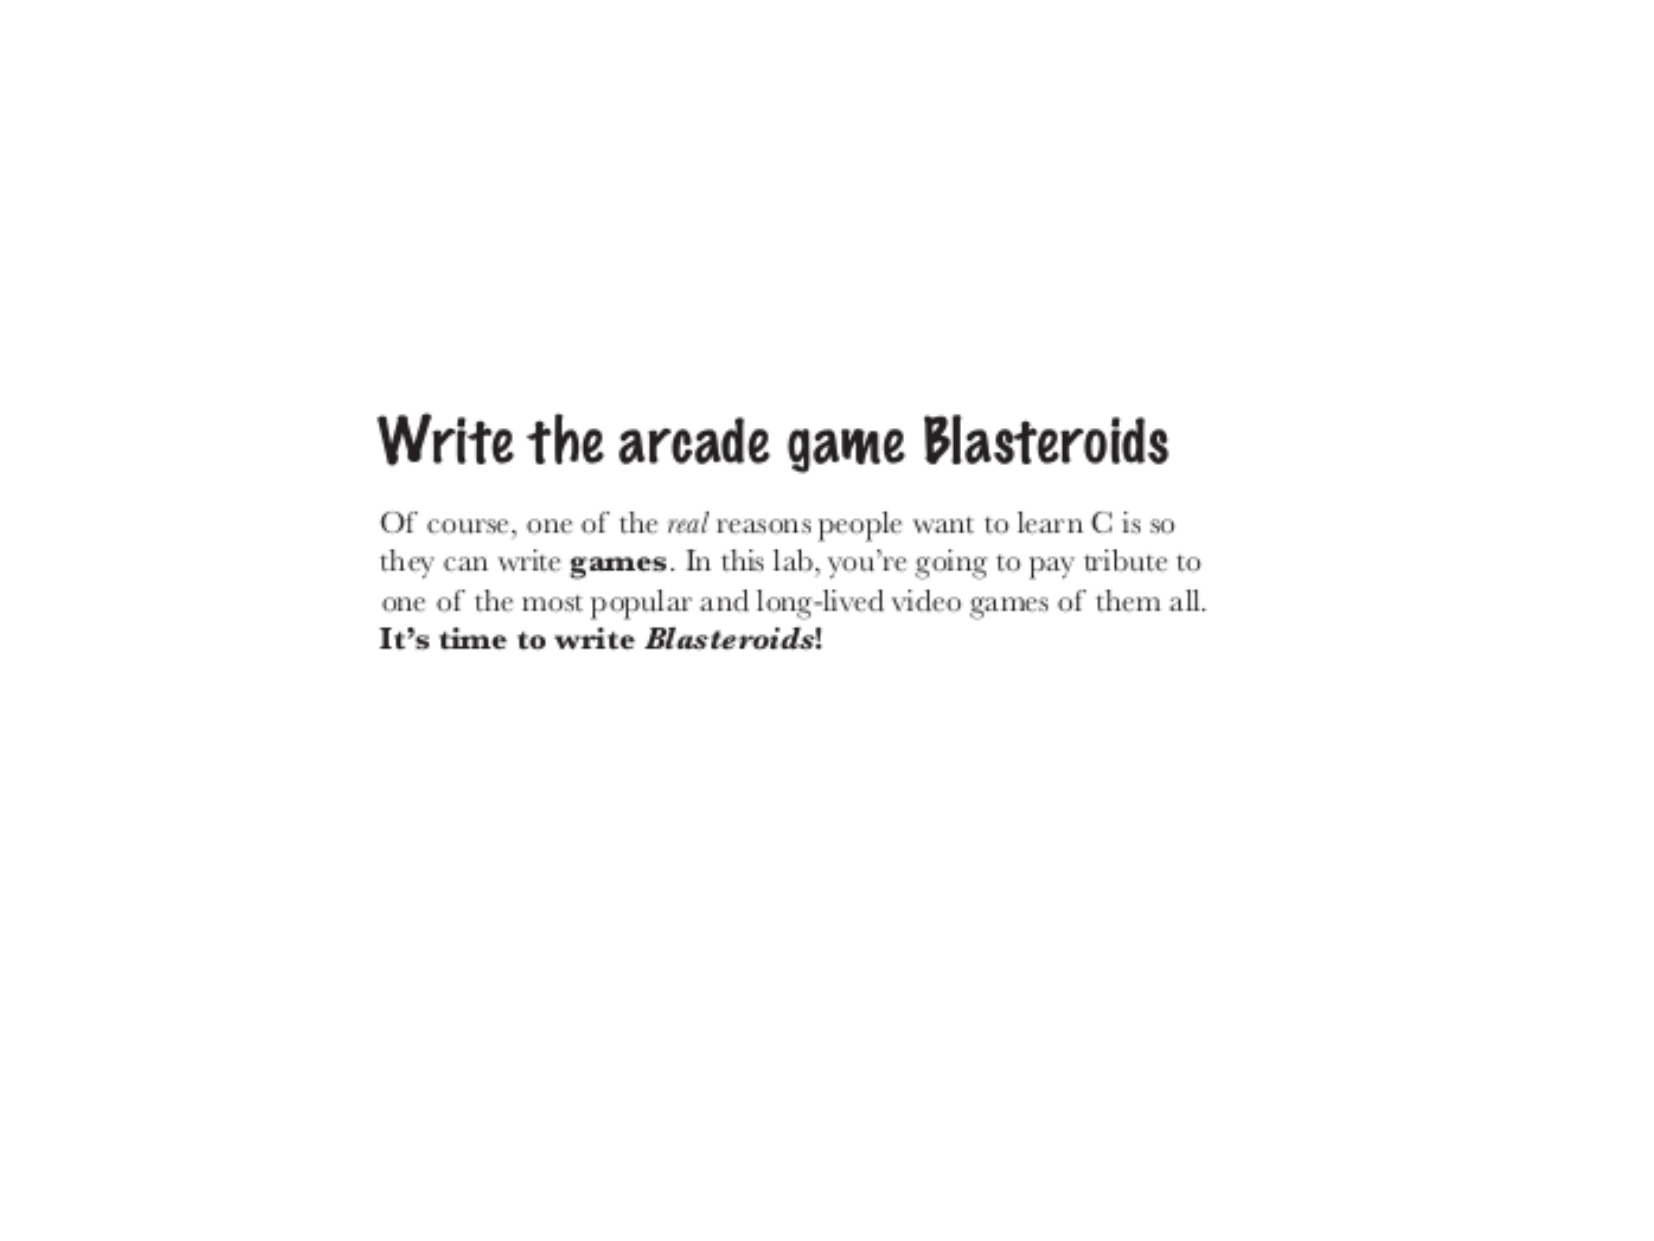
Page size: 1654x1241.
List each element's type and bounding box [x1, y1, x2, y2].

picture [354, 401, 1300, 686]
